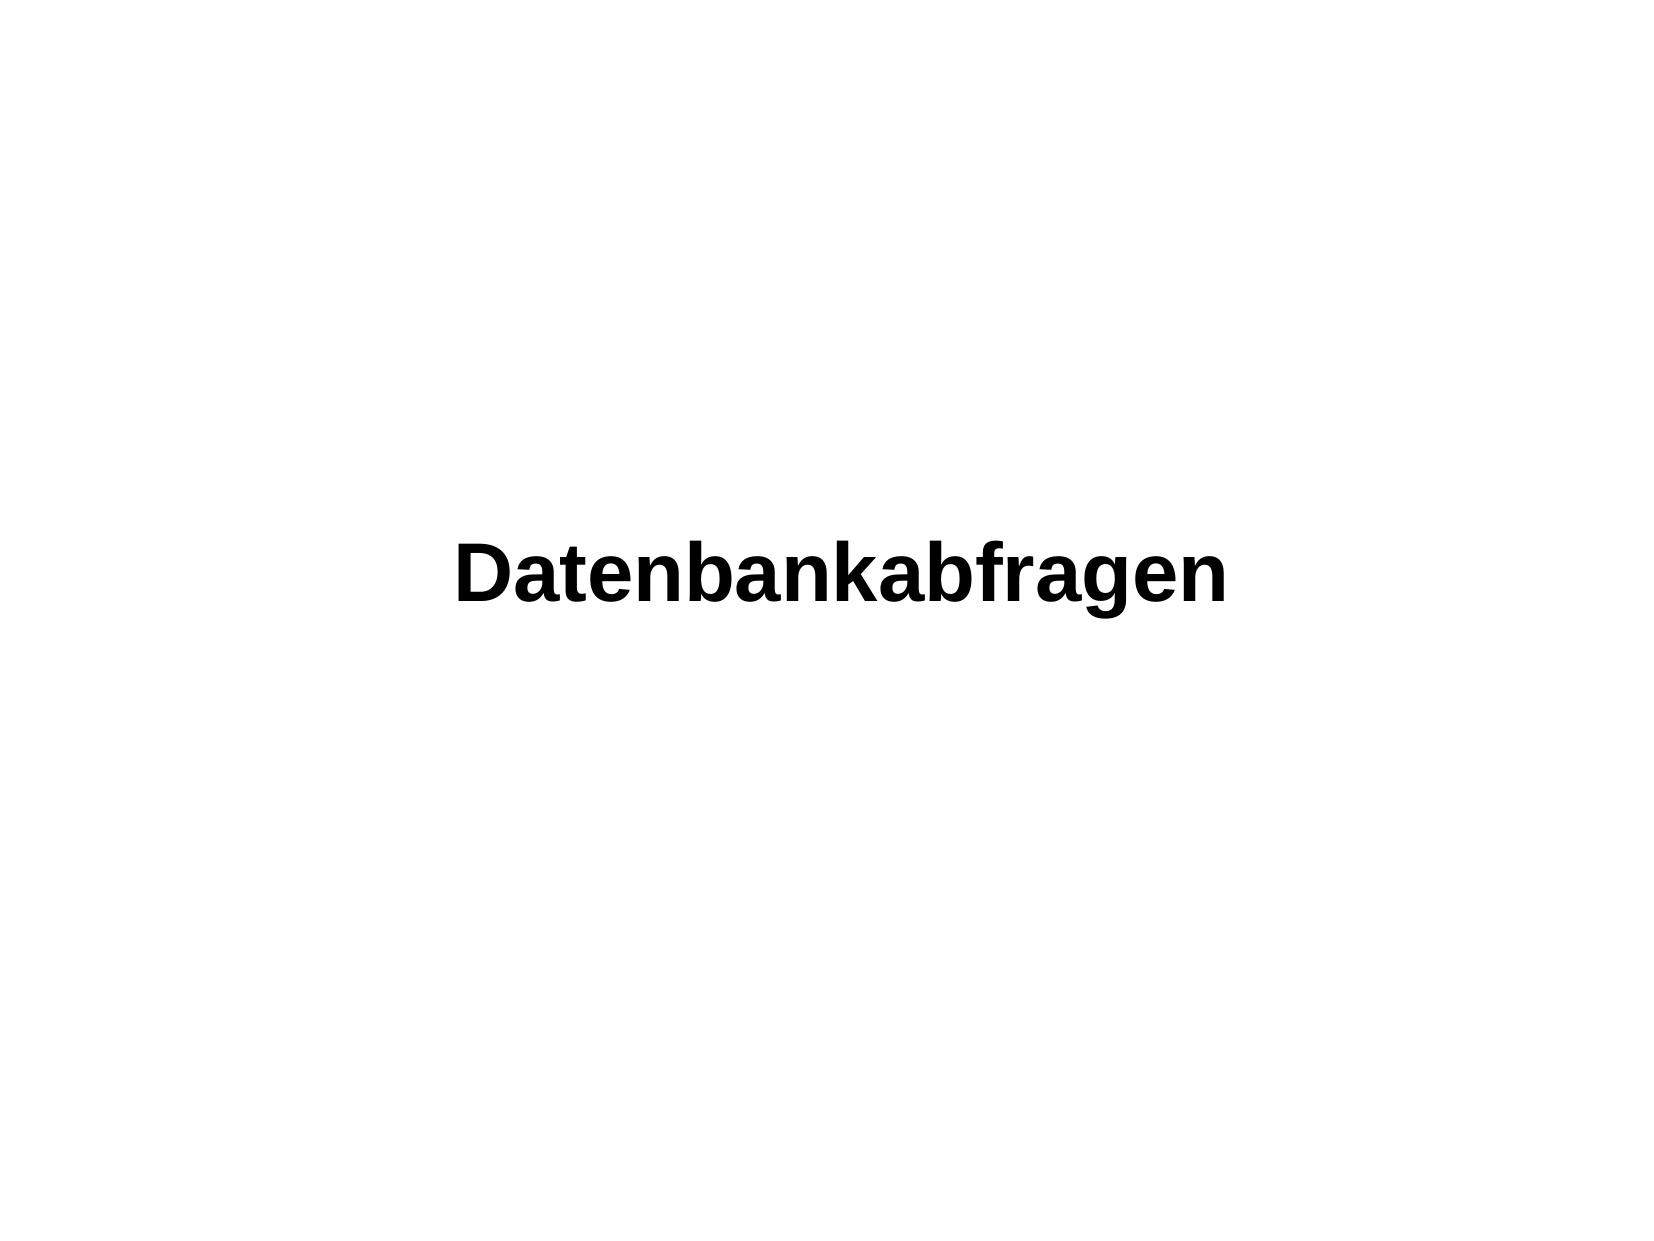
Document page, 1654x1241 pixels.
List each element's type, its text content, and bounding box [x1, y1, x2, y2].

text_box Datenbankabfragen [88, 472, 1595, 581]
